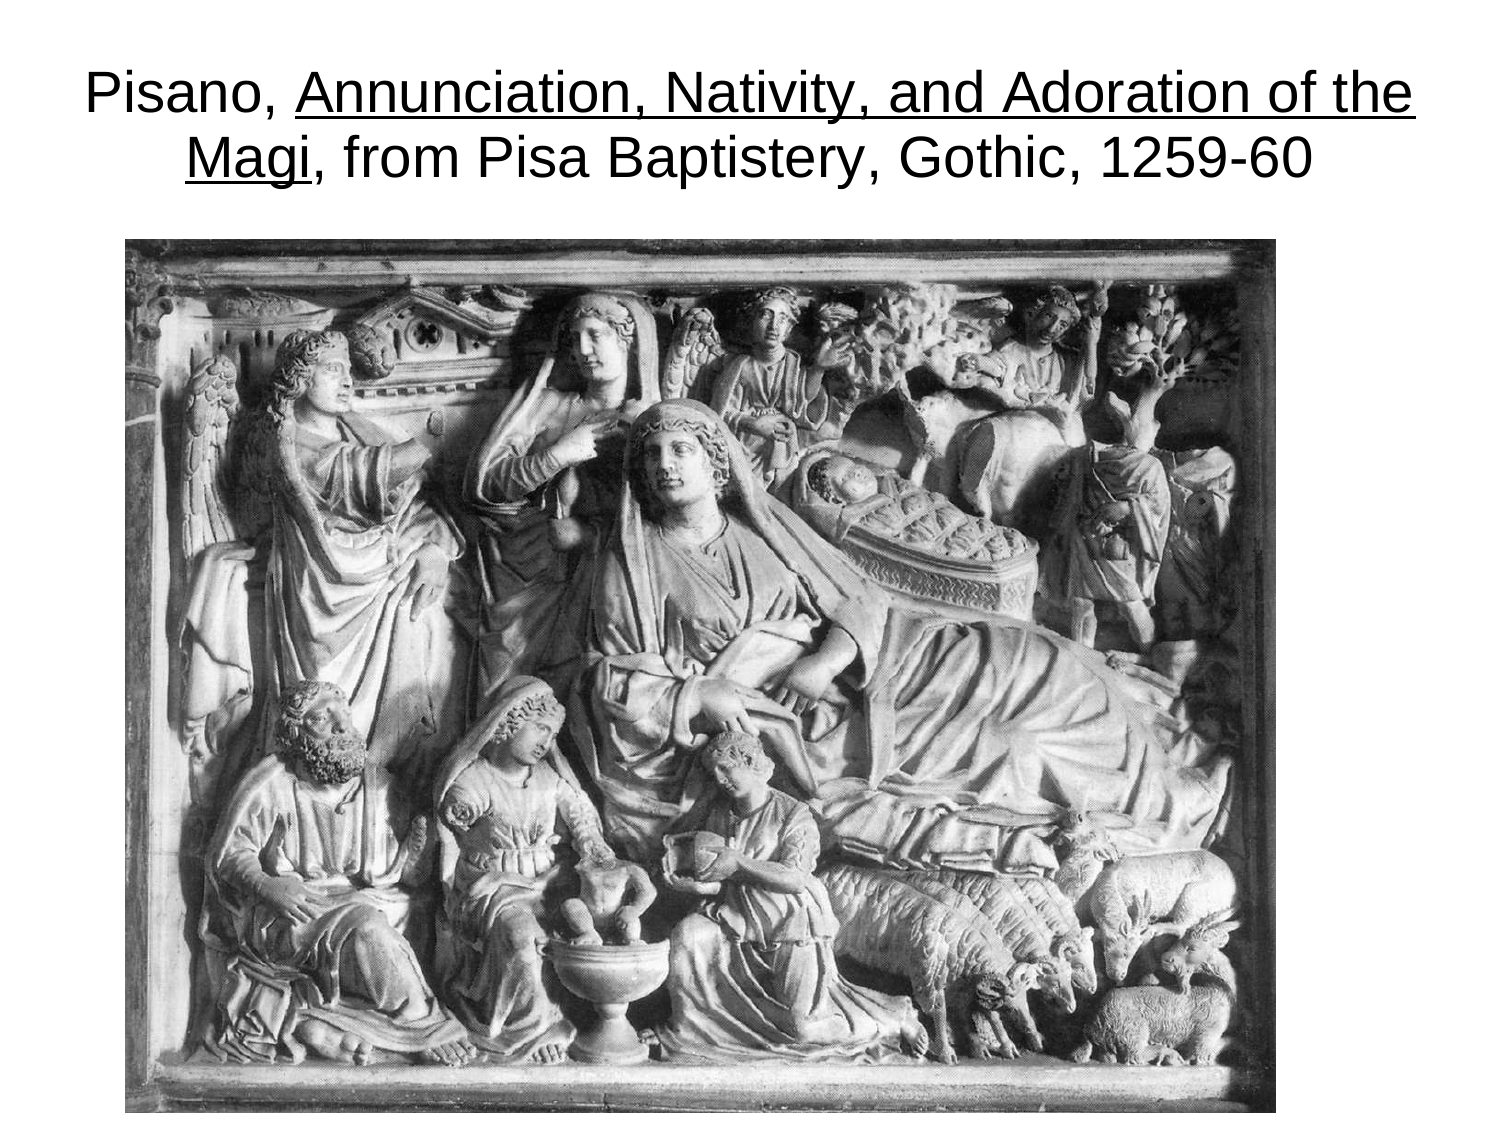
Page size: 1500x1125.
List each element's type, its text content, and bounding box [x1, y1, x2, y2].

title Pisano, Annunciation, Nativity, and Adoration of the Magi, from Pisa Baptistery, Gothic, 1259-60 [0, 12, 1500, 238]
picture [125, 239, 1276, 1113]
